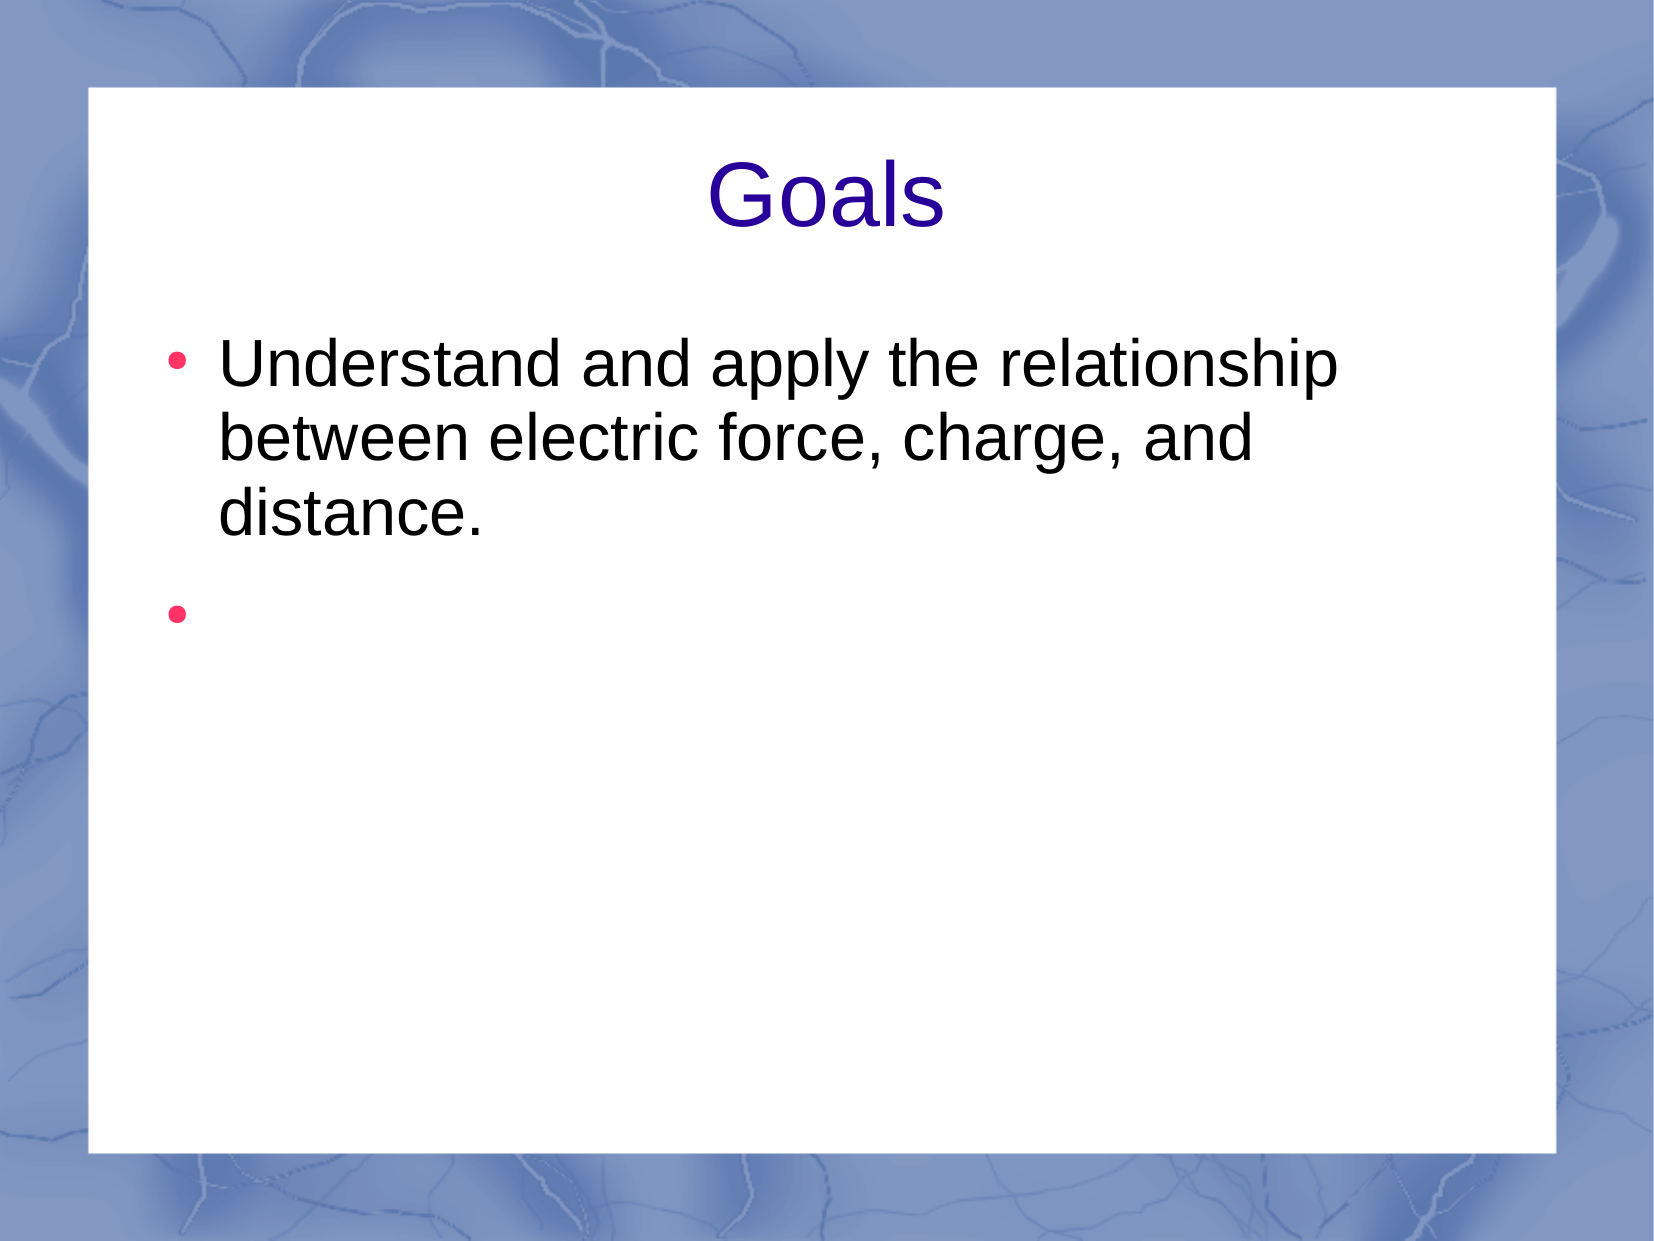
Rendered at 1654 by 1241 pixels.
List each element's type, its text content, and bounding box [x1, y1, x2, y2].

title Goals [118, 90, 1536, 298]
list Understand and apply the relationship between electric force, charge, and distance. [147, 325, 1506, 1010]
picture [0, 0, 1654, 1241]
